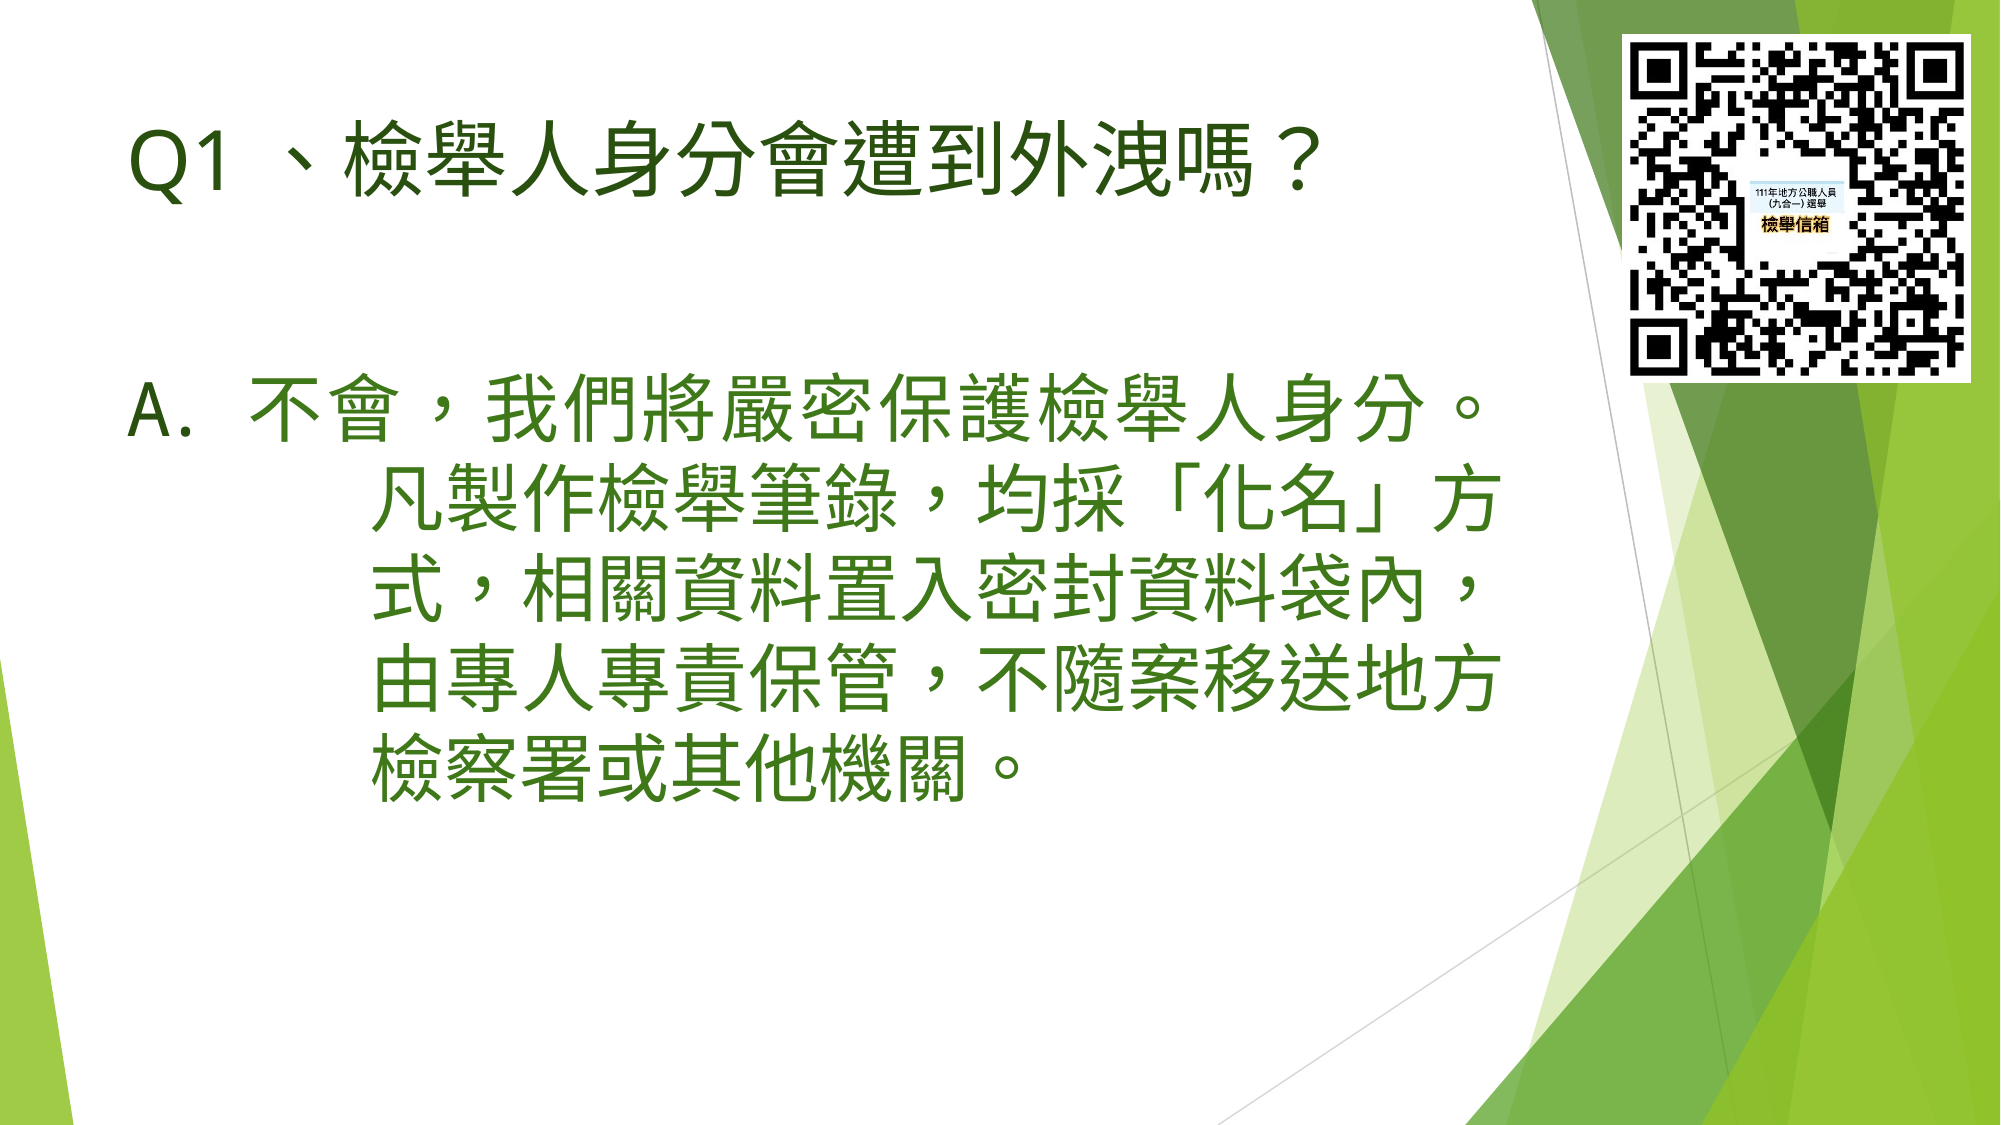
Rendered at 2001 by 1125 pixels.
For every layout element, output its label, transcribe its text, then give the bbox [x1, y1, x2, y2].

title Q1、檢舉人身分會遭到外洩嗎？ [111, 99, 1522, 317]
picture [1622, 34, 1971, 383]
list 不會，我們將嚴密保護檢舉人身分。凡製作檢舉筆錄，均採「化名」方式，相關資料置入密封資料袋內，由專人專責保管，不隨案移送地方檢察署或其他機關。 [111, 354, 1522, 992]
